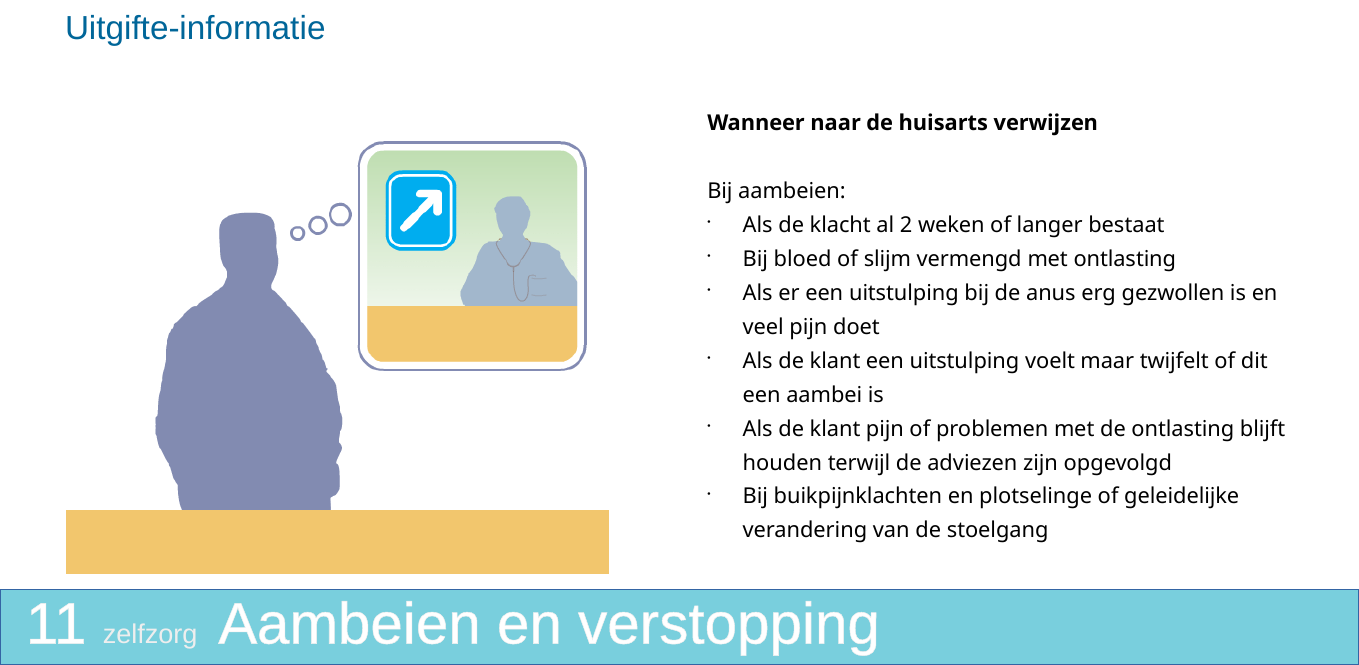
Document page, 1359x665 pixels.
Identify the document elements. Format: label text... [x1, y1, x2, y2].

picture [66, 118, 609, 574]
text_box [0, 589, 1359, 665]
title Uitgifte-informatie [65, 9, 1288, 83]
text_box Wanneer naar de huisarts verwijzen Bij aambeien: Als de klacht al 2 weken of langer bestaat Bij bloed of slijm vermengd met ontlasting Als er een uitstulping bij de anus erg gezwollen is en veel pijn doet Als de klant een uitstulping voelt maar twijfelt of dit een aambei is Als de klant pijn of problemen met de ontlasting blijft houden terwijl de adviezen zijn opgevolgd Bij buikpijnklachten en plotselinge of geleidelijke verandering van de stoelgang [692, 95, 1302, 589]
title 11 zelfzorg Aambeien en verstopping [26, 590, 993, 665]
